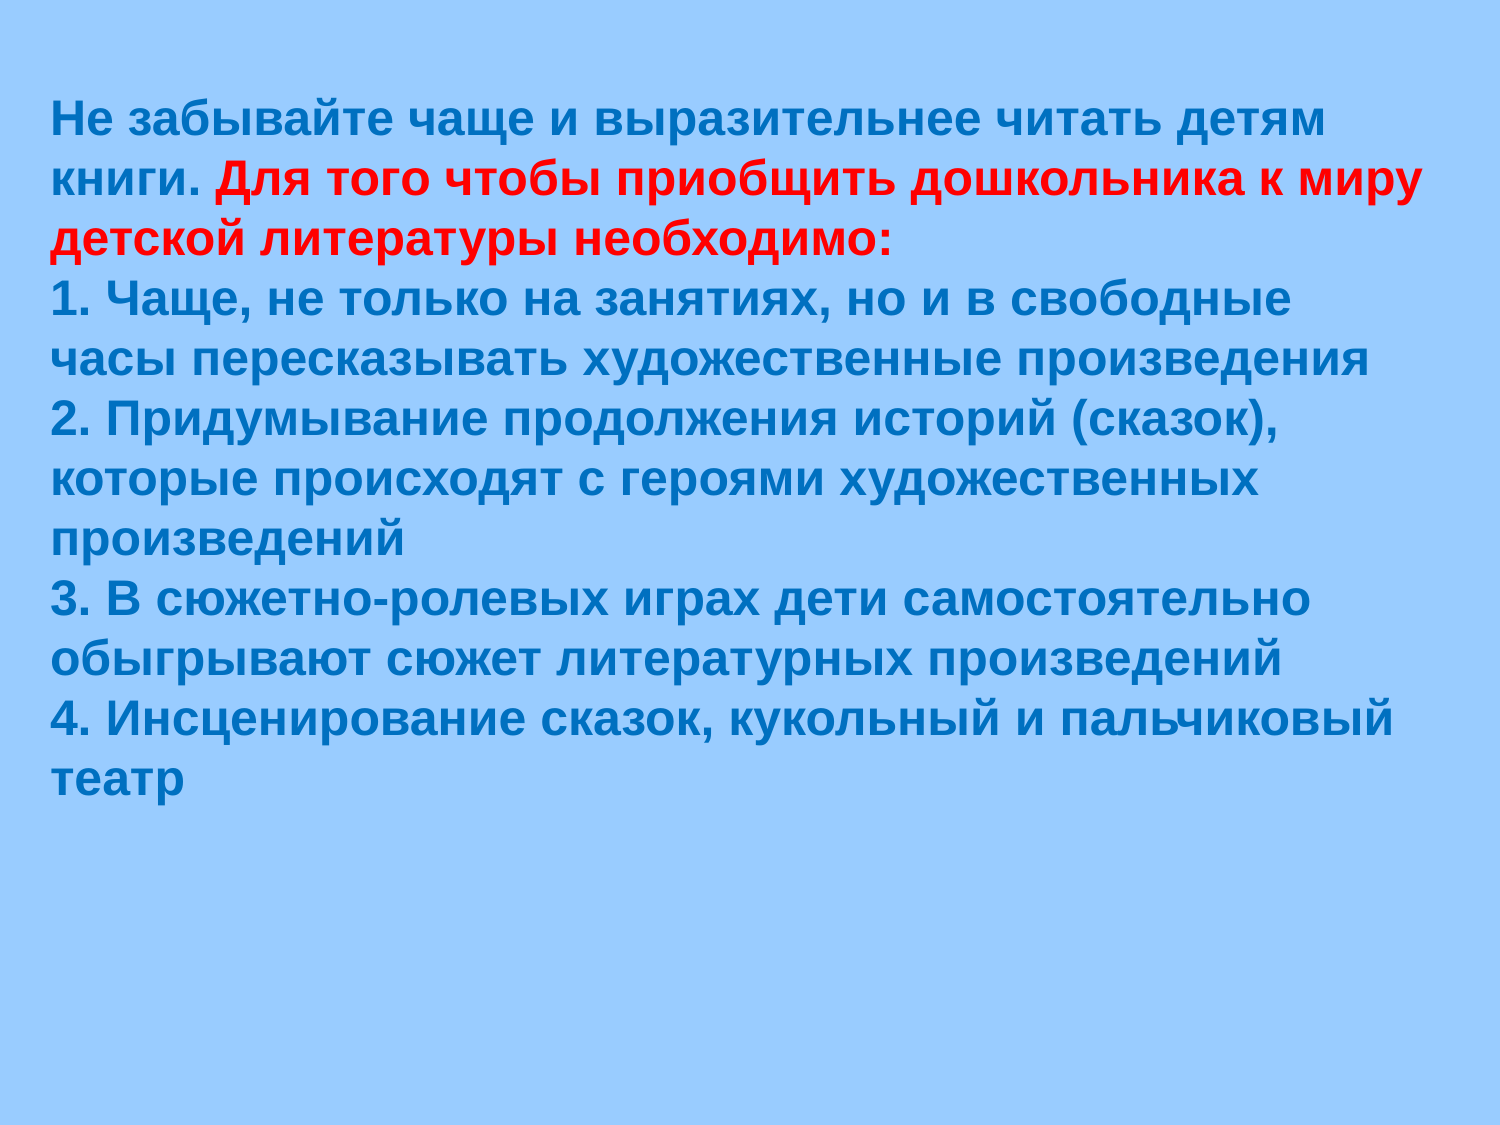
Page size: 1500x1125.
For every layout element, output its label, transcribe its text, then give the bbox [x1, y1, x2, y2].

text_box Не забывайте чаще и выразительнее читать детям книги. Для того чтобы приобщить дошкольника к миру детской литературы необходимо: 1. Чаще, не только на занятиях, но и в свободные часы пересказывать художественные произведения 2. Придумывание продолжения историй (сказок), которые происходят с героями художественных произведений 3. В сюжетно-ролевых играх дети самостоятельно обыгрывают сюжет литературных произведений 4. Инсценирование сказок, кукольный и пальчиковый театр [35, 77, 1442, 873]
